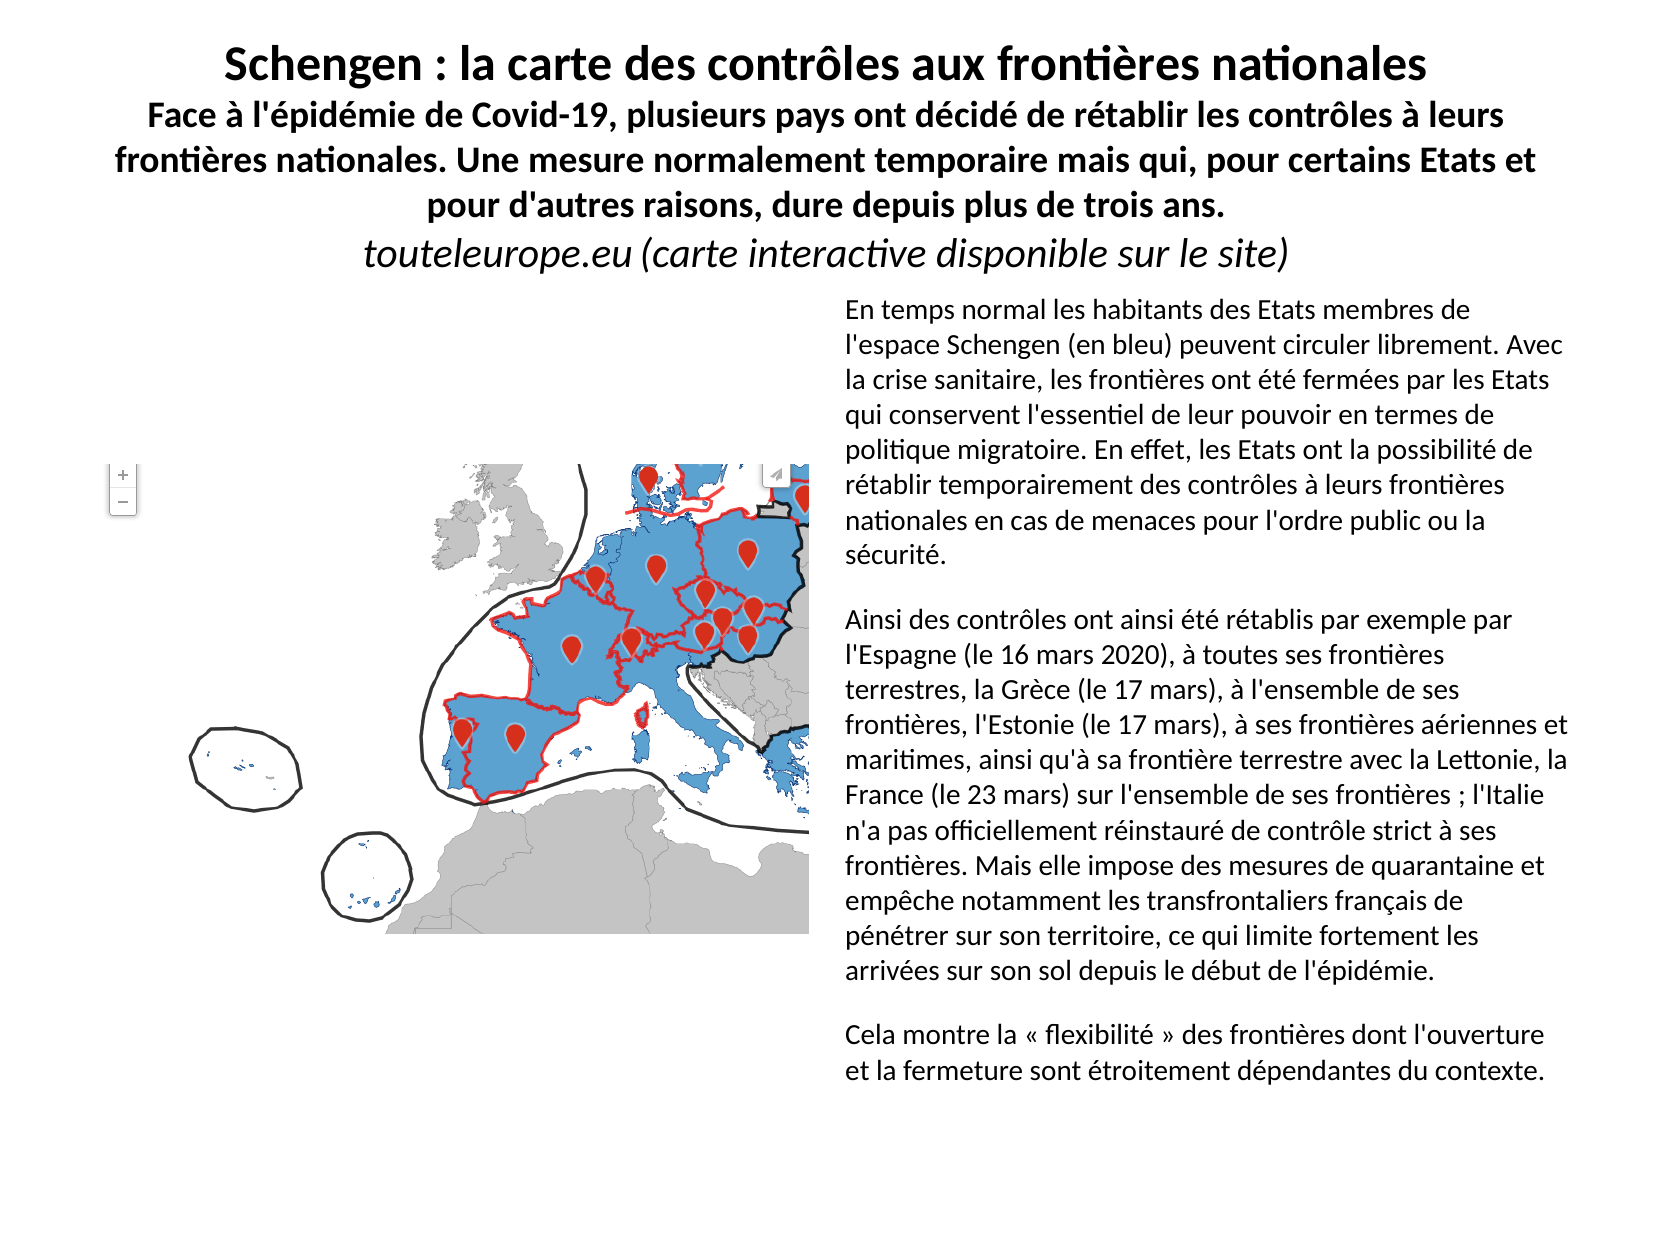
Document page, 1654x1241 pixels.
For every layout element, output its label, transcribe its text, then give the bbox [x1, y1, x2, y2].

picture [82, 464, 809, 934]
title Schengen : la carte des contrôles aux frontières nationales Face à l'épidémie de Covid-19, plusieurs pays ont décidé de rétablir les contrôles à leurs frontières nationales. Une mesure normalement temporaire mais qui, pour certains Etats et pour d'autres raisons, dure depuis plus de trois ans. touteleurope.eu (carte interactive disponible sur le site) [82, 28, 1571, 278]
list En temps normal les habitants des Etats membres de l'espace Schengen (en bleu) peuvent circuler librement. Avec la crise sanitaire, les frontières ont été fermées par les Etats qui conservent l'essentiel de leur pouvoir en termes de politique migratoire. En effet, les Etats ont la possibilité de rétablir temporairement des contrôles à leurs frontières nationales en cas de menaces pour l'ordre public ou la sécurité. Ainsi des contrôles ont ainsi été rétablis par exemple par l'Espagne (le 16 mars 2020), à toutes ses frontières terrestres, la Grèce (le 17 mars), à l'ensemble de ses frontières, l'Estonie (le 17 mars), à ses frontières aériennes et maritimes, ainsi qu'à sa frontière terrestre avec la Lettonie, la France (le 23 mars) sur l'ensemble de ses frontières ; l'Italie n'a pas officiellement réinstauré de contrôle strict à ses frontières. Mais elle impose des mesures de quarantaine et empêche notamment les transfrontaliers français de pénétrer sur son territoire, ce qui limite fortement les arrivées sur son sol depuis le début de l'épidémie. Cela montre la « flexibilité » des frontières dont l'ouverture et la fermeture sont étroitement dépendantes du contexte. [845, 290, 1572, 1166]
